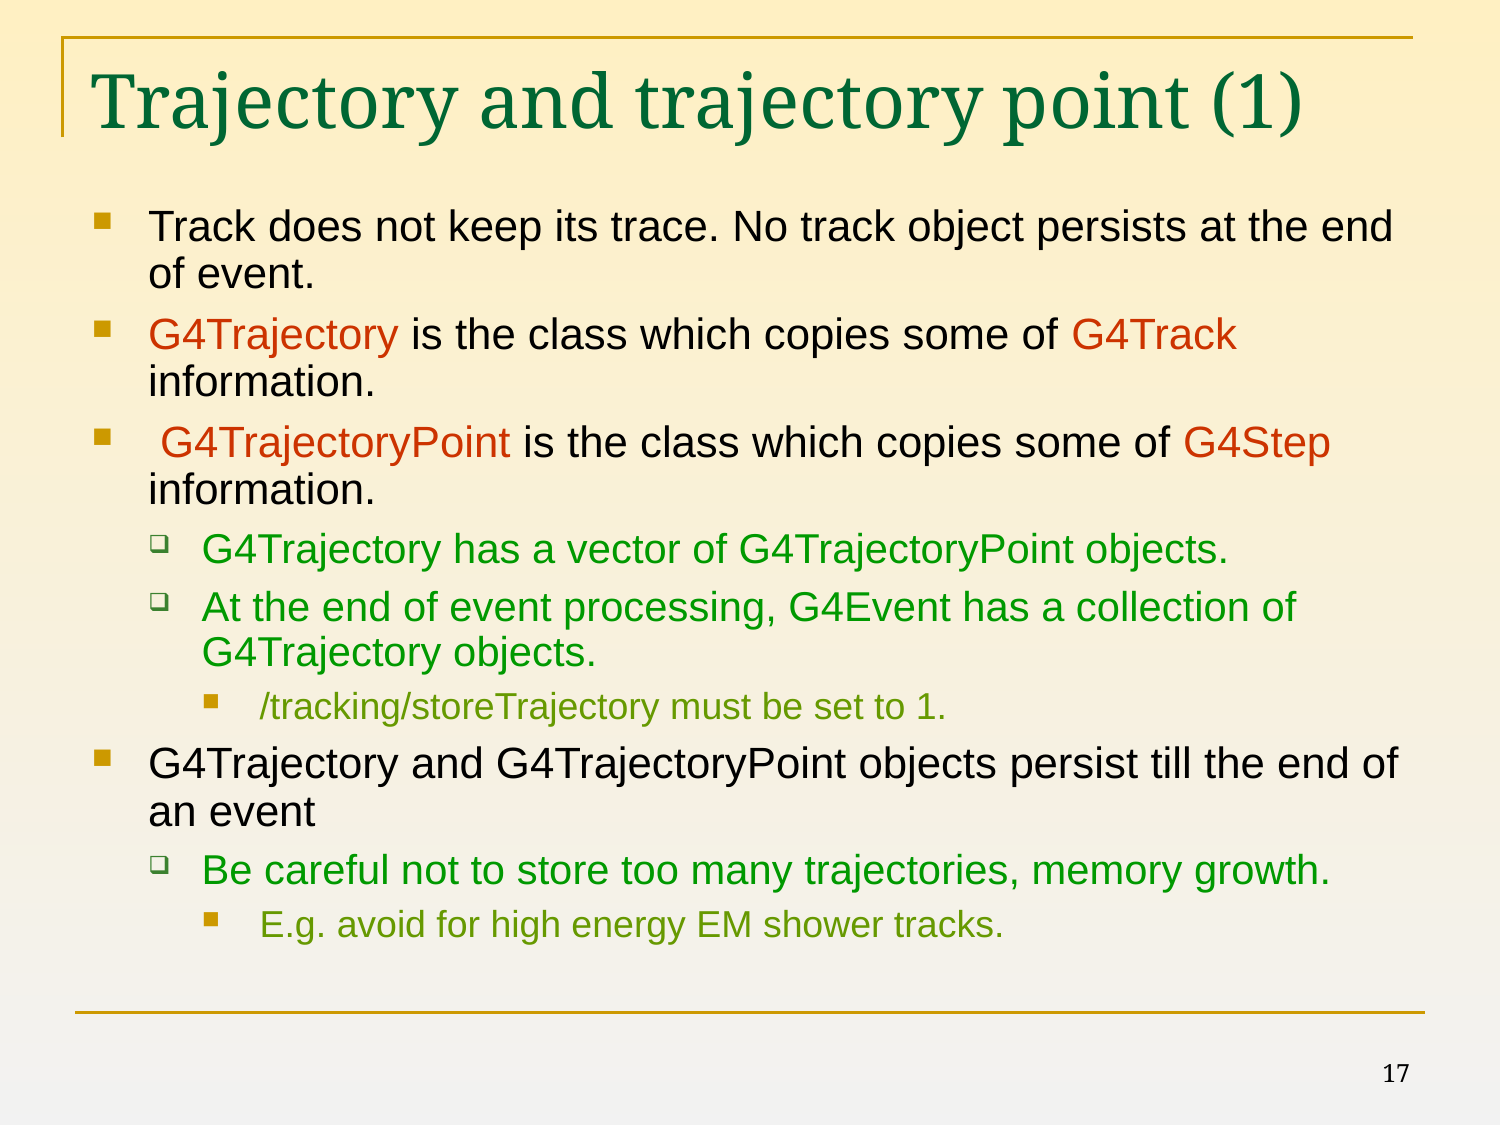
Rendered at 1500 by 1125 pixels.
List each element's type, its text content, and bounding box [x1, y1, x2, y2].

text_box <number> [1074, 1024, 1426, 1100]
list Track does not keep its trace. No track object persists at the end of event. G4Trajectory is the class which copies some of G4Track information. G4TrajectoryPoint is the class which copies some of G4Step information. G4Trajectory has a vector of G4TrajectoryPoint objects. At the end of event processing, G4Event has a collection of G4Trajectory objects. /tracking/storeTrajectory must be set to 1. G4Trajectory and G4TrajectoryPoint objects persist till the end of an event Be careful not to store too many trajectories, memory growth. E.g. avoid for high energy EM shower tracks. [76, 196, 1427, 1011]
title Trajectory and trajectory point (1) [75, 45, 1426, 233]
